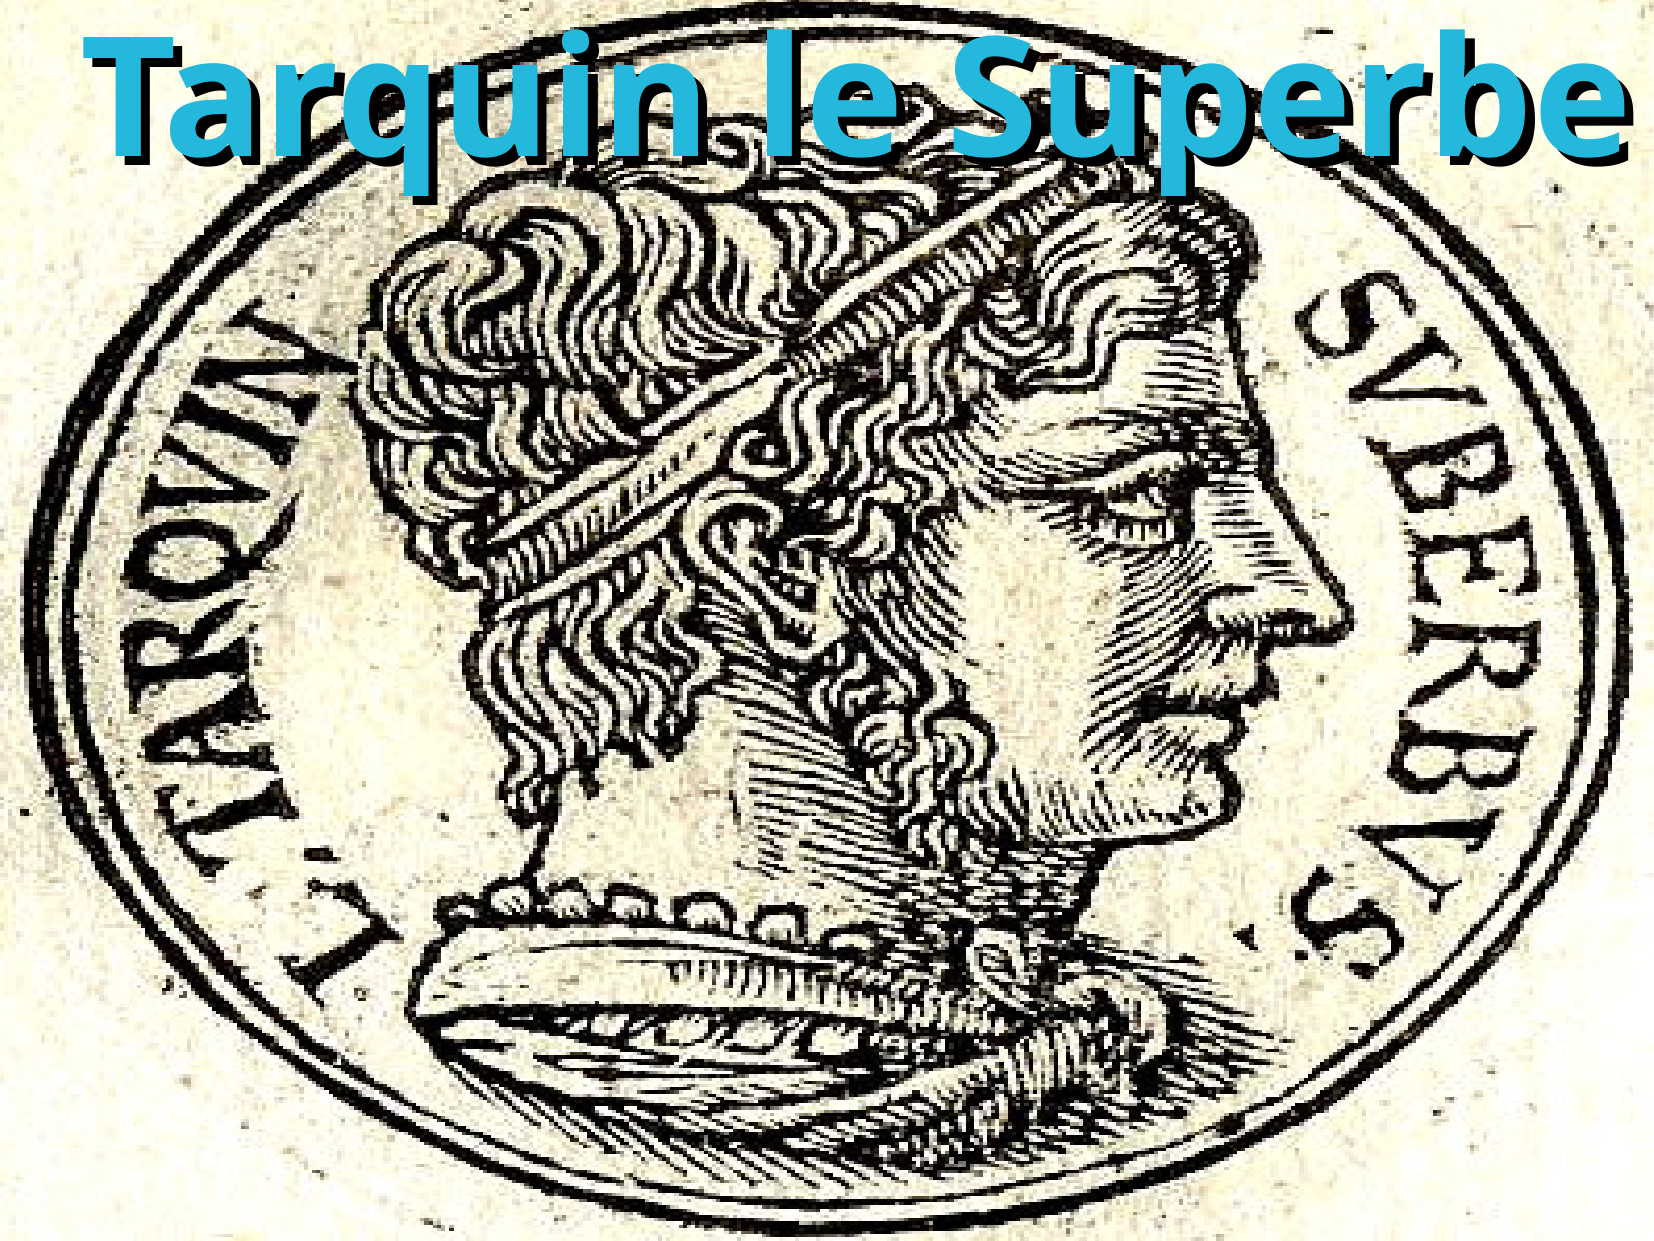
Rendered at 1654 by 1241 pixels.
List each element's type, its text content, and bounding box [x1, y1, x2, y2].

text_box [1387, 543, 1654, 857]
text_box Tarquin le Superbe [29, 0, 1654, 543]
picture [0, 0, 1654, 1241]
